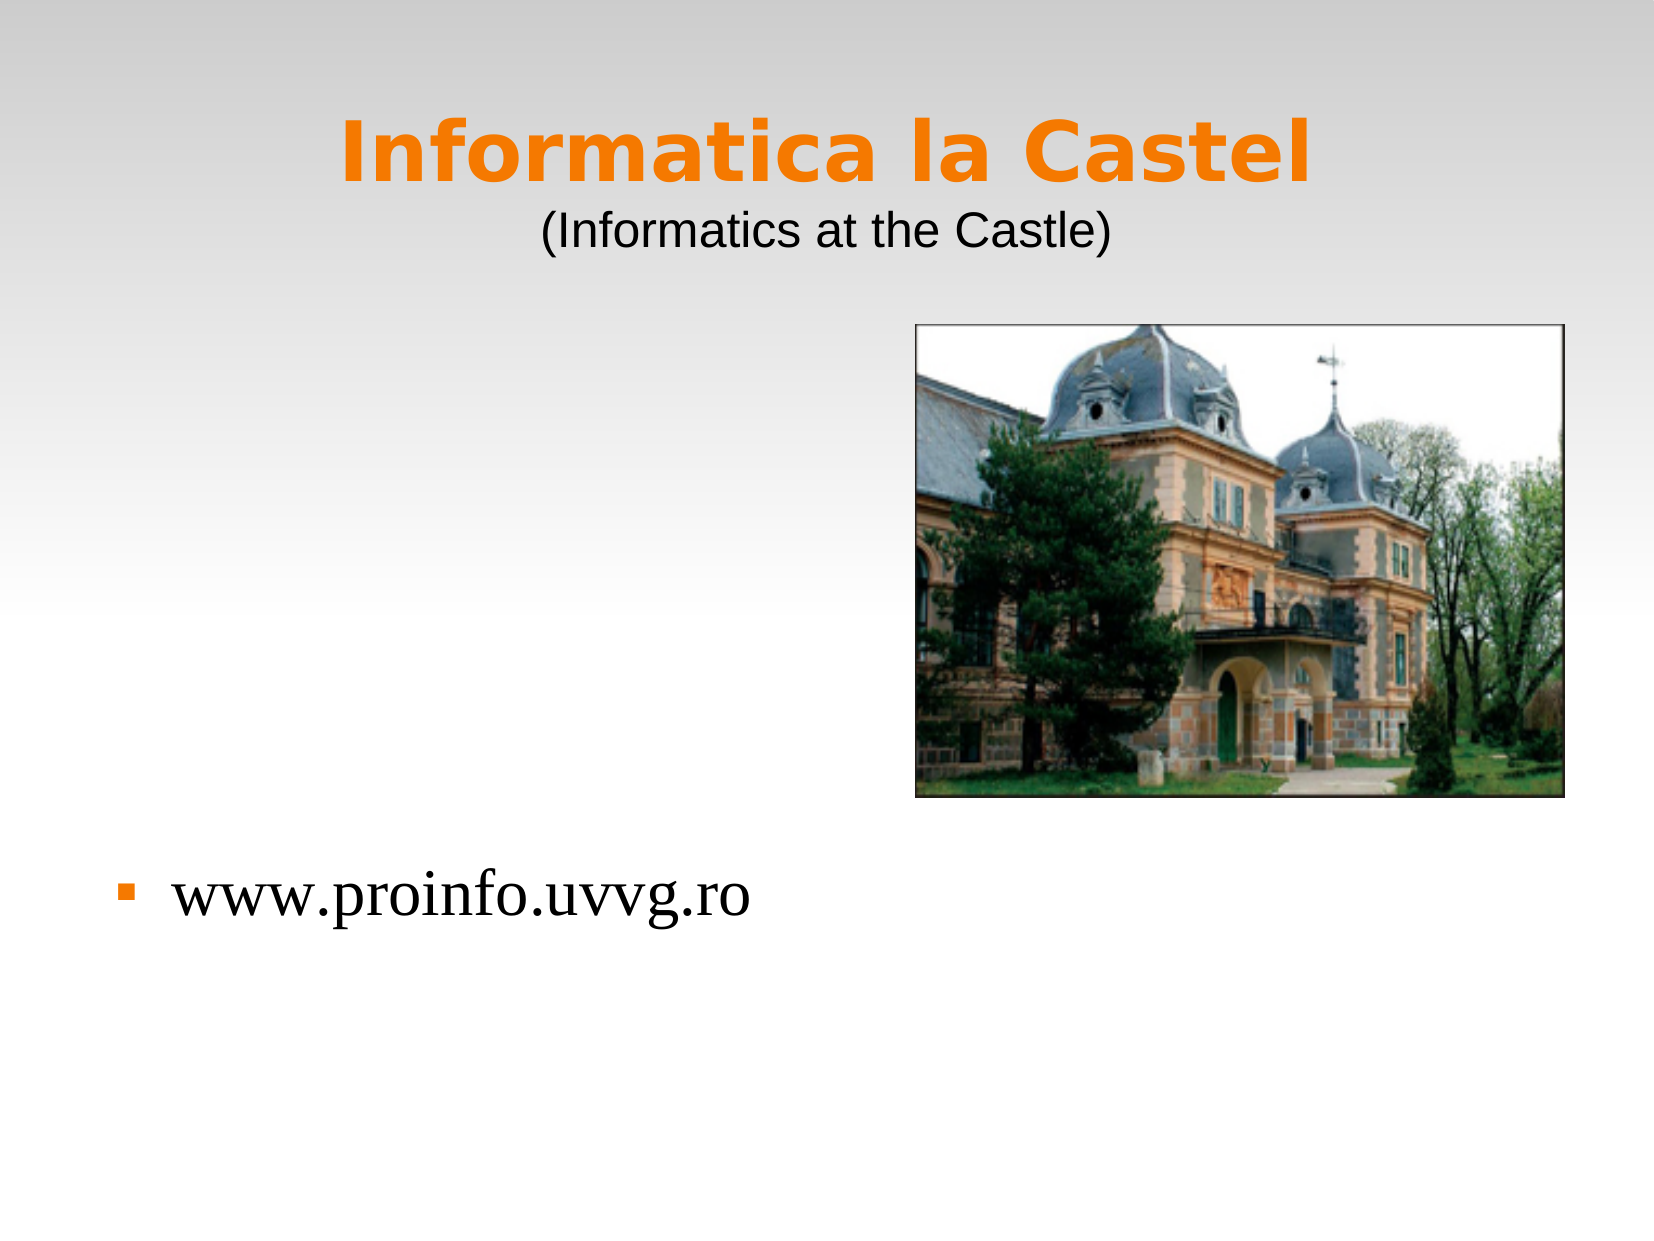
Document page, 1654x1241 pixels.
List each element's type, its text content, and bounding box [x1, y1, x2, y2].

text_box (Informatics at the Castle) [177, 195, 1477, 266]
title Informatica la Castel [82, 56, 1571, 250]
list www.proinfo.uvvg.ro [82, 856, 1571, 1094]
picture [915, 324, 1565, 798]
